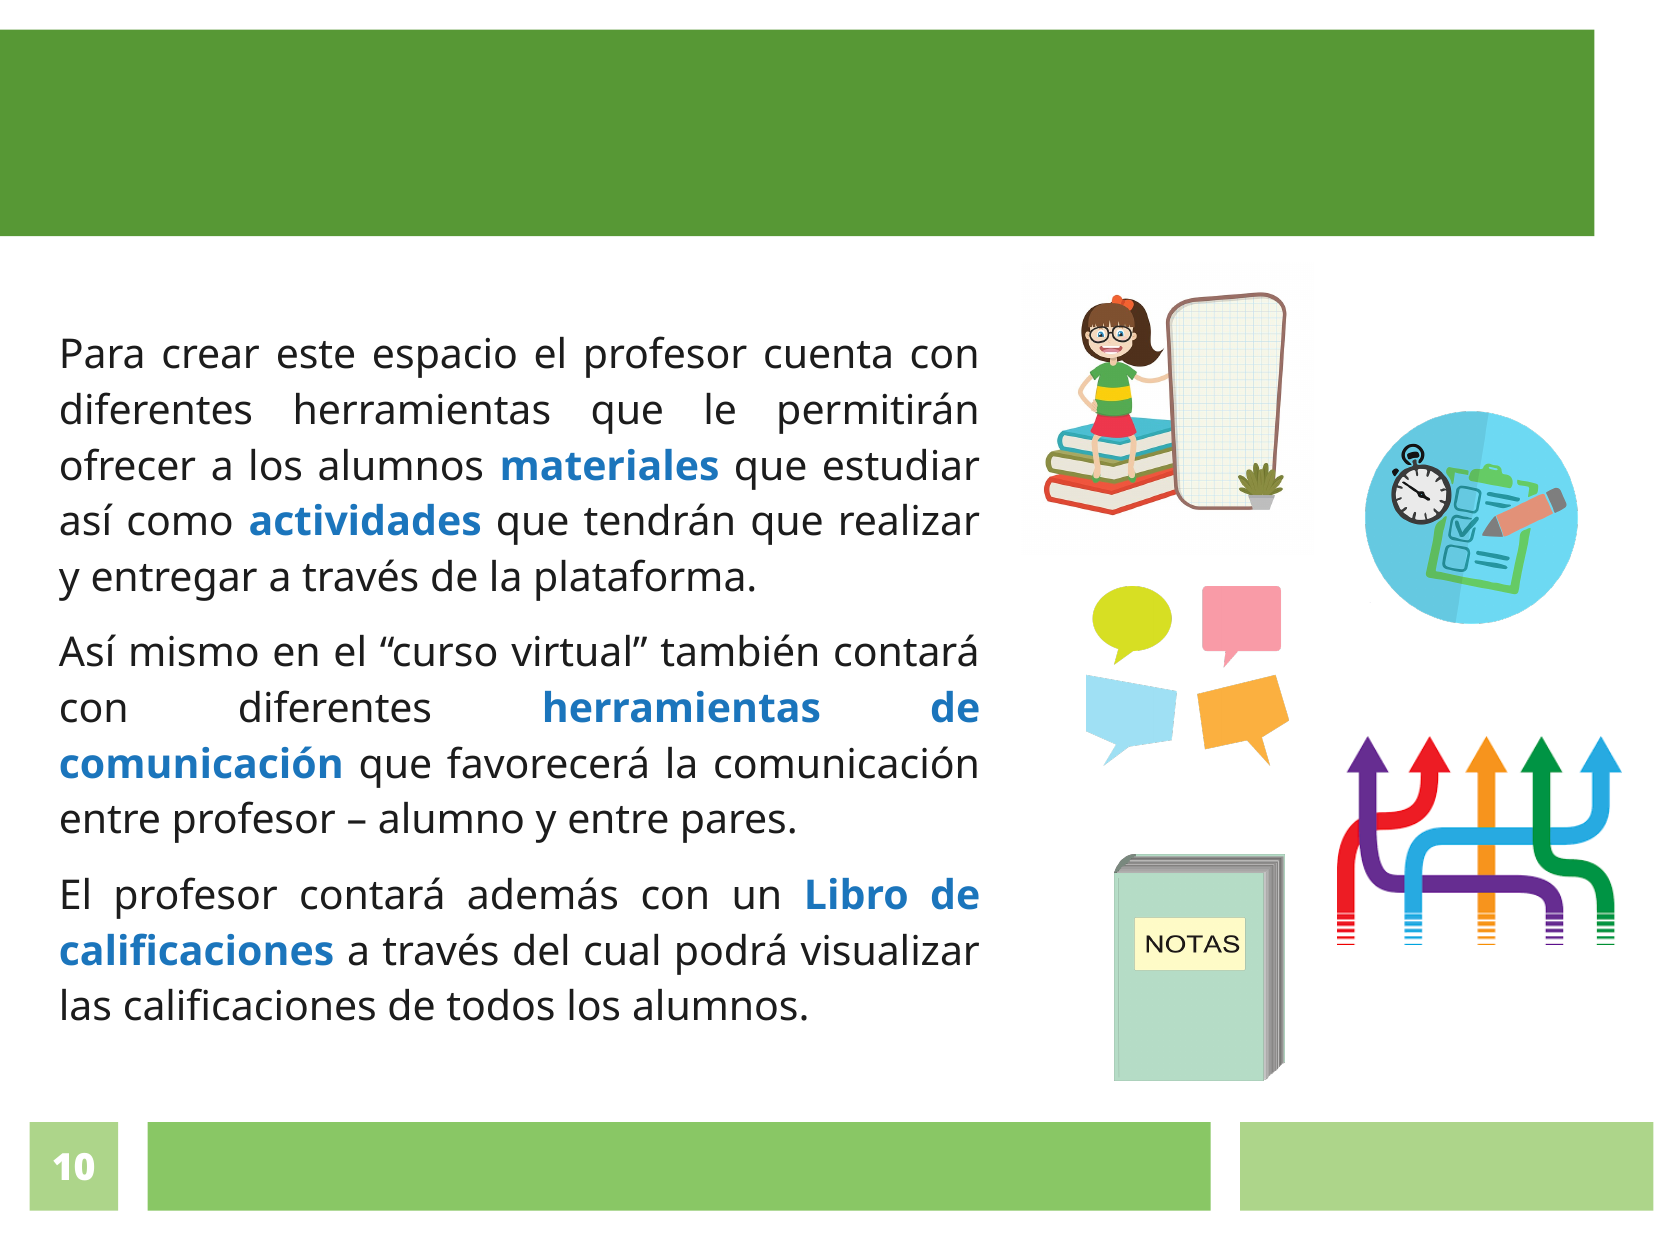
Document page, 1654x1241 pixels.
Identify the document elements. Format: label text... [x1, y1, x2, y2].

picture [1086, 586, 1289, 766]
list Para crear este espacio el profesor cuenta con diferentes herramientas que le permitirán ofrecer a los alumnos materiales que estudiar así como actividades que tendrán que realizar y entregar a través de la plataforma. Así mismo en el “curso virtual” también contará con diferentes herramientas de comunicación que favorecerá la comunicación entre profesor – alumno y entre pares. El profesor contará además con un Libro de calificaciones a través del cual podrá visualizar las calificaciones de todos los alumnos. [59, 324, 981, 1093]
picture [1337, 736, 1622, 946]
picture [1021, 262, 1314, 555]
picture [1357, 400, 1588, 631]
picture [1114, 854, 1285, 1081]
